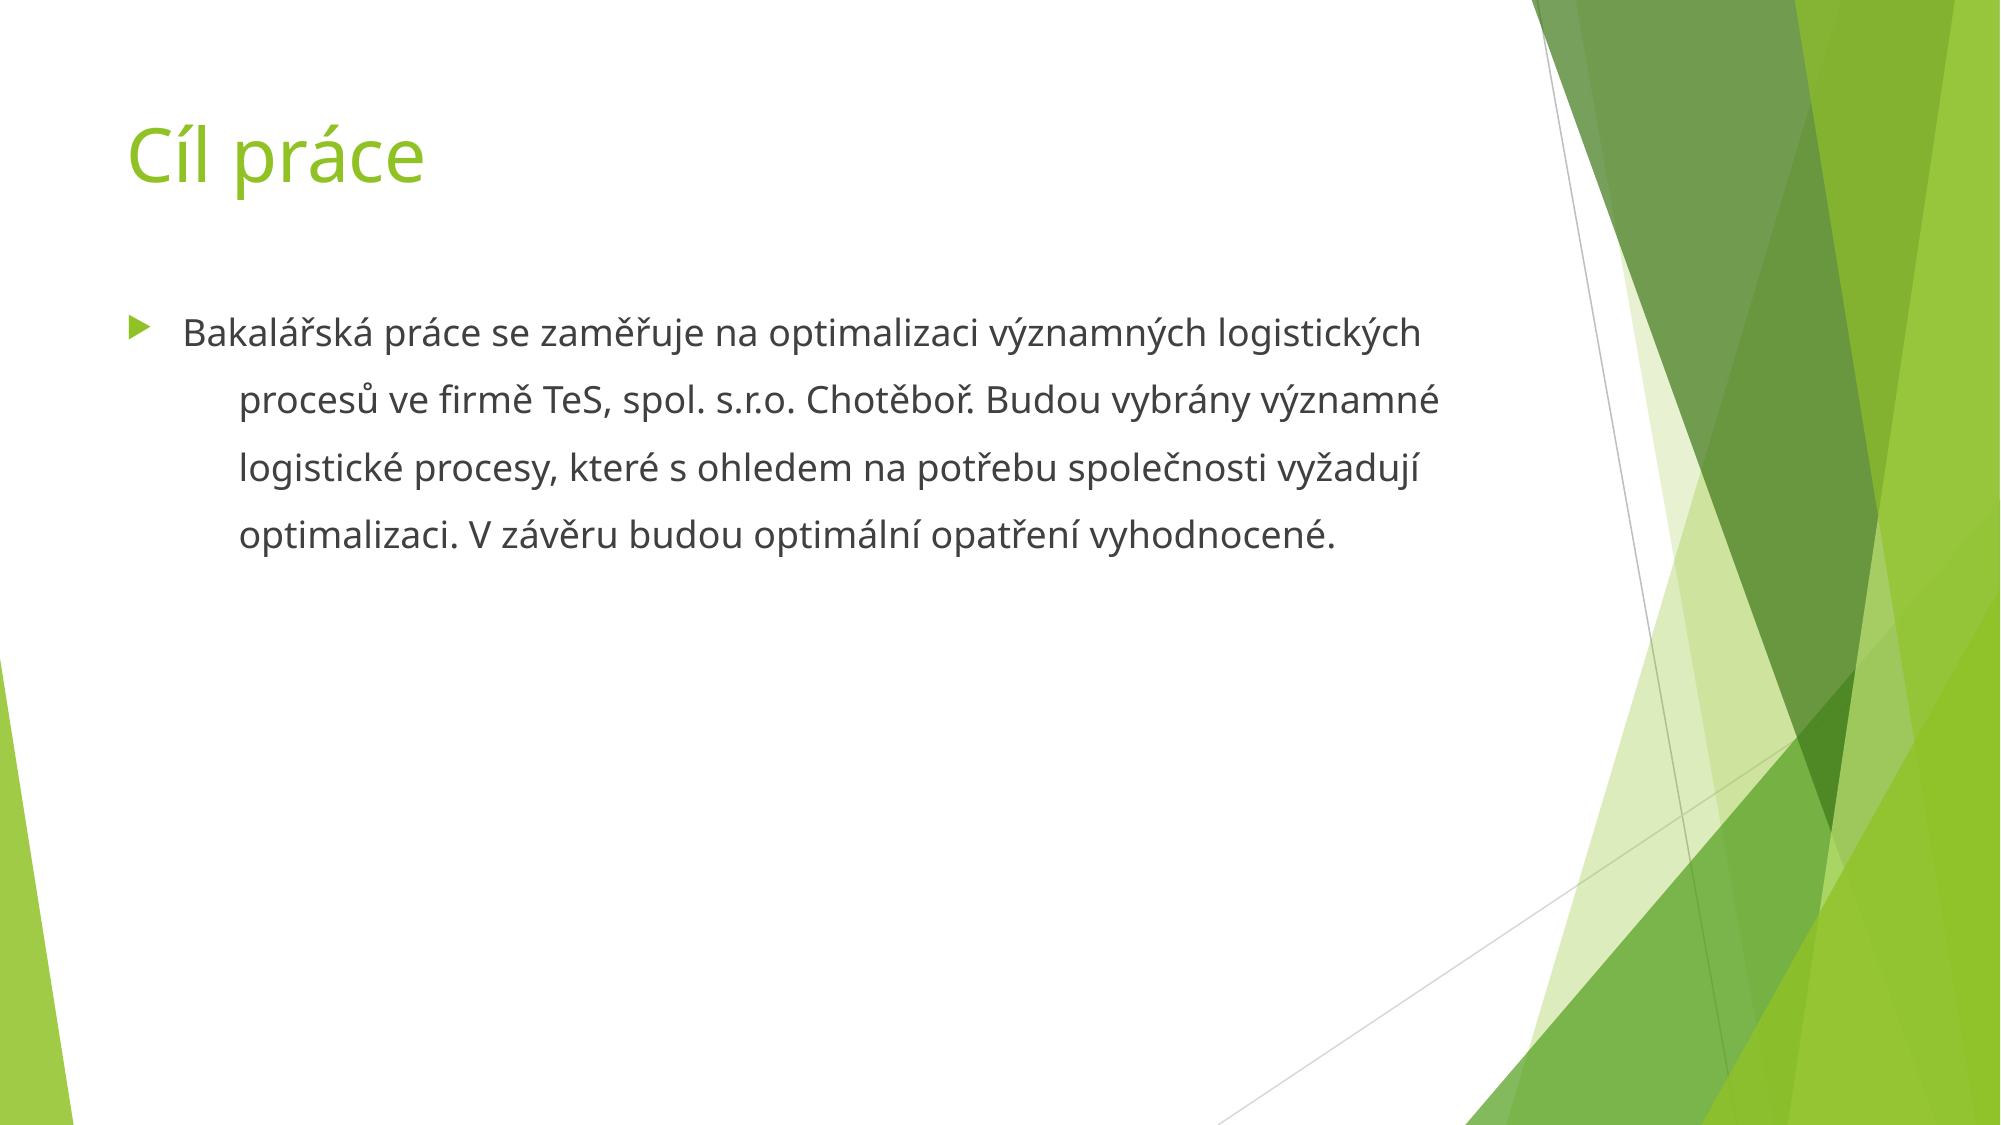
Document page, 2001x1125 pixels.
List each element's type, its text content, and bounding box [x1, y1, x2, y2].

title Cíl práce [111, 99, 1522, 278]
list Bakalářská práce se zaměřuje na optimalizaci významných logistických procesů ve firmě TeS, spol. s.r.o. Chotěboř. Budou vybrány významné logistické procesy, které s ohledem na potřebu společnosti vyžadují optimalizaci. V závěru budou optimální opatření vyhodnocené. [111, 278, 1522, 992]
